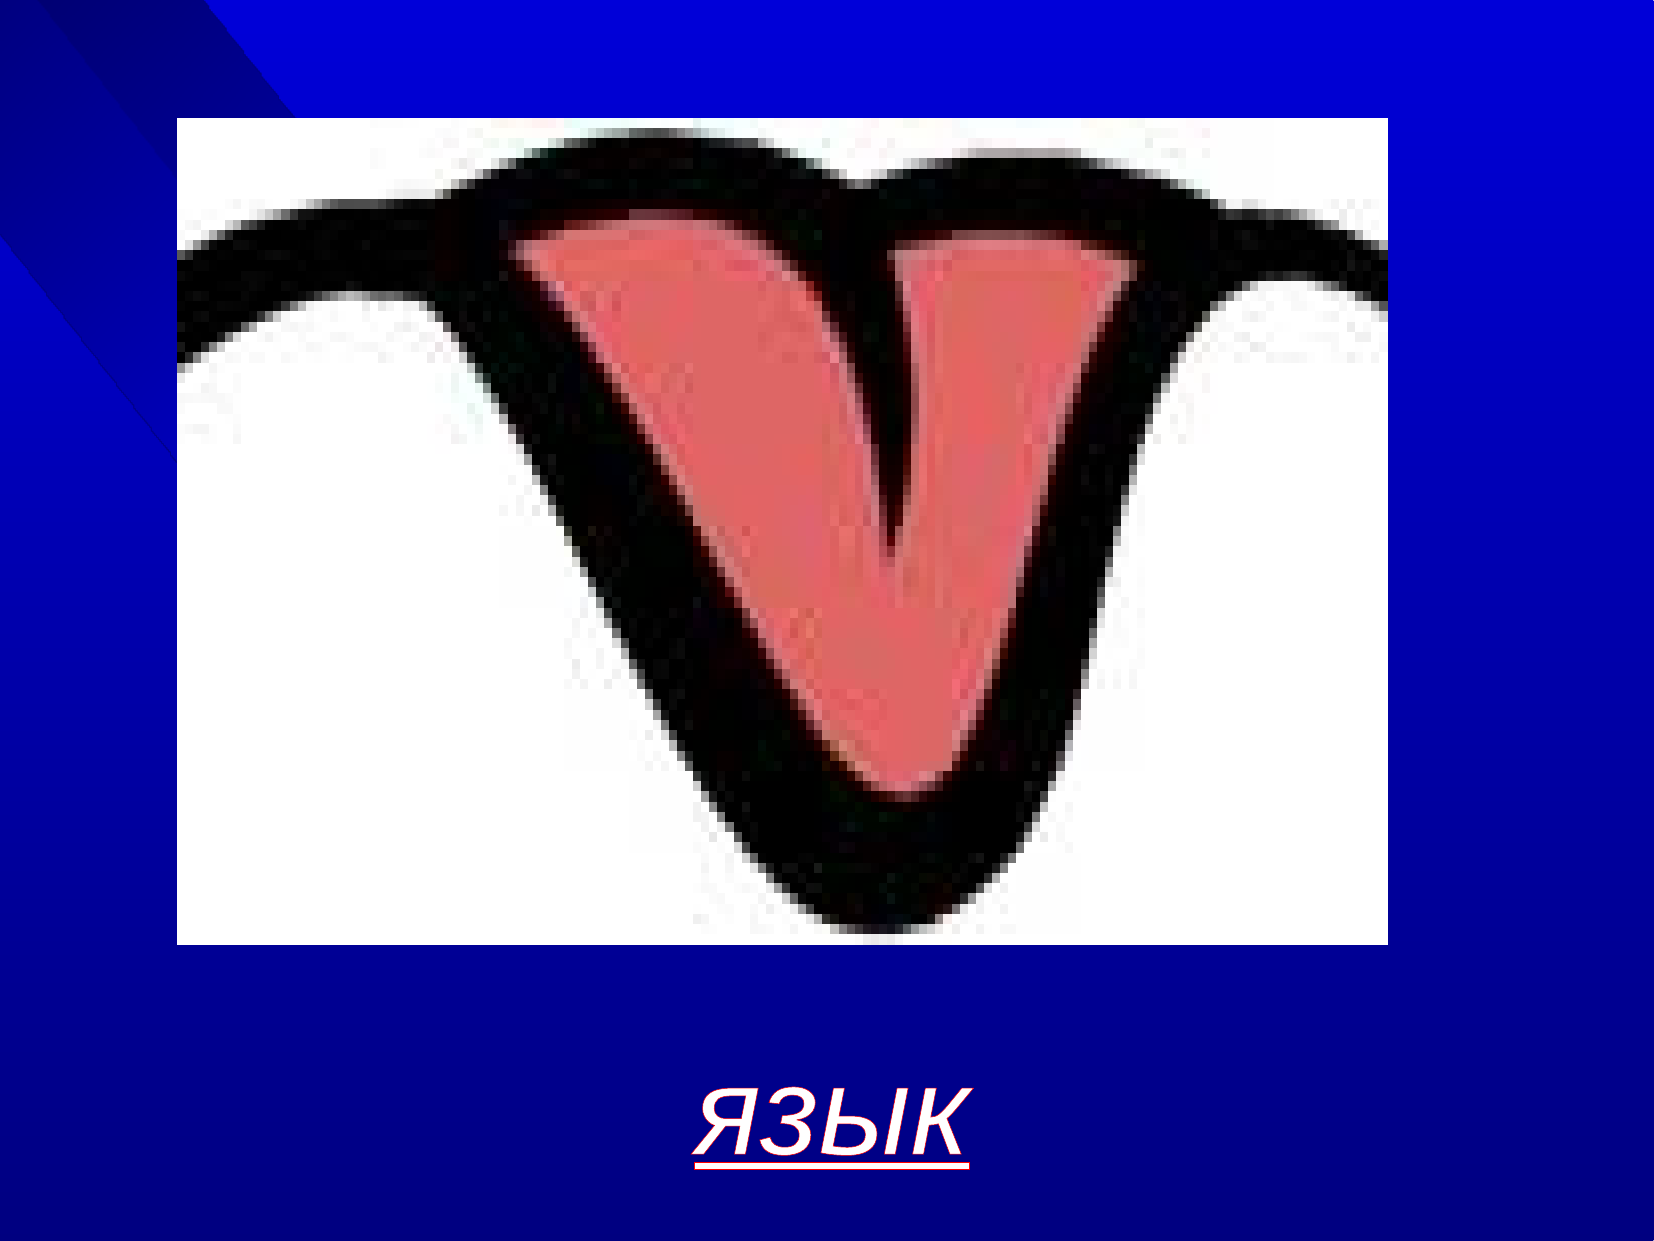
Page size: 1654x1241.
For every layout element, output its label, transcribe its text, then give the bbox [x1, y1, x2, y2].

picture [177, 118, 1388, 945]
text_box язык [679, 1033, 985, 1189]
